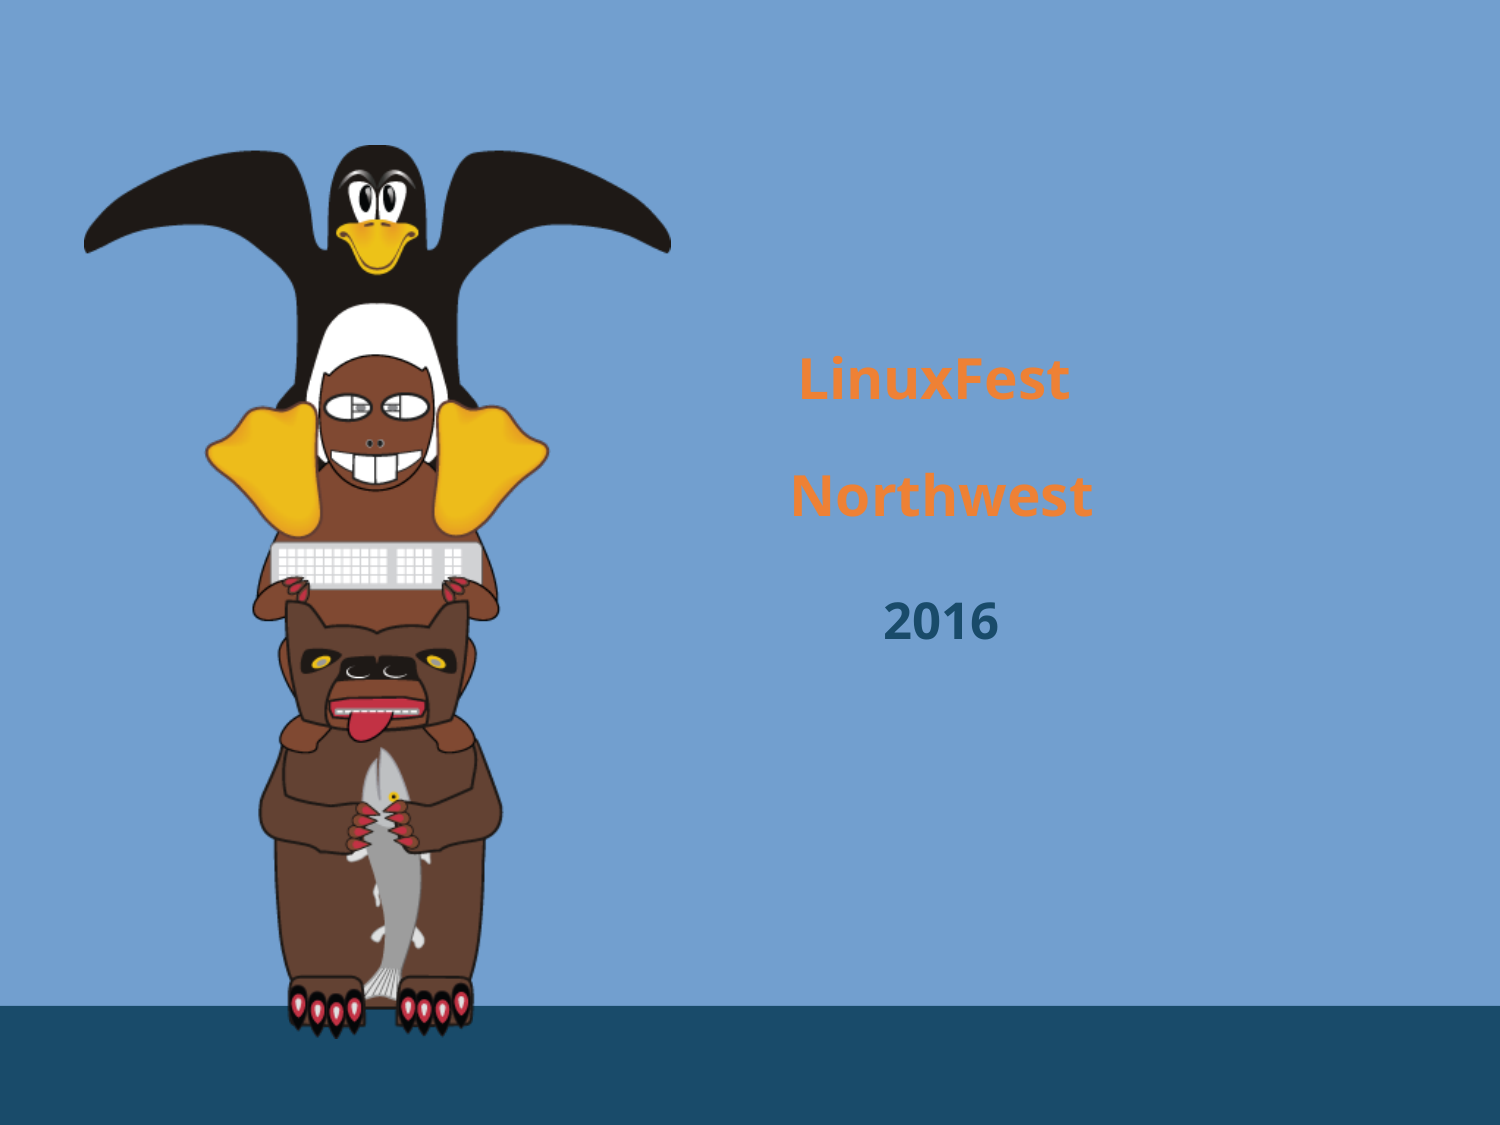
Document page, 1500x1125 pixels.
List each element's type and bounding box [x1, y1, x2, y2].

picture [84, 145, 671, 1039]
